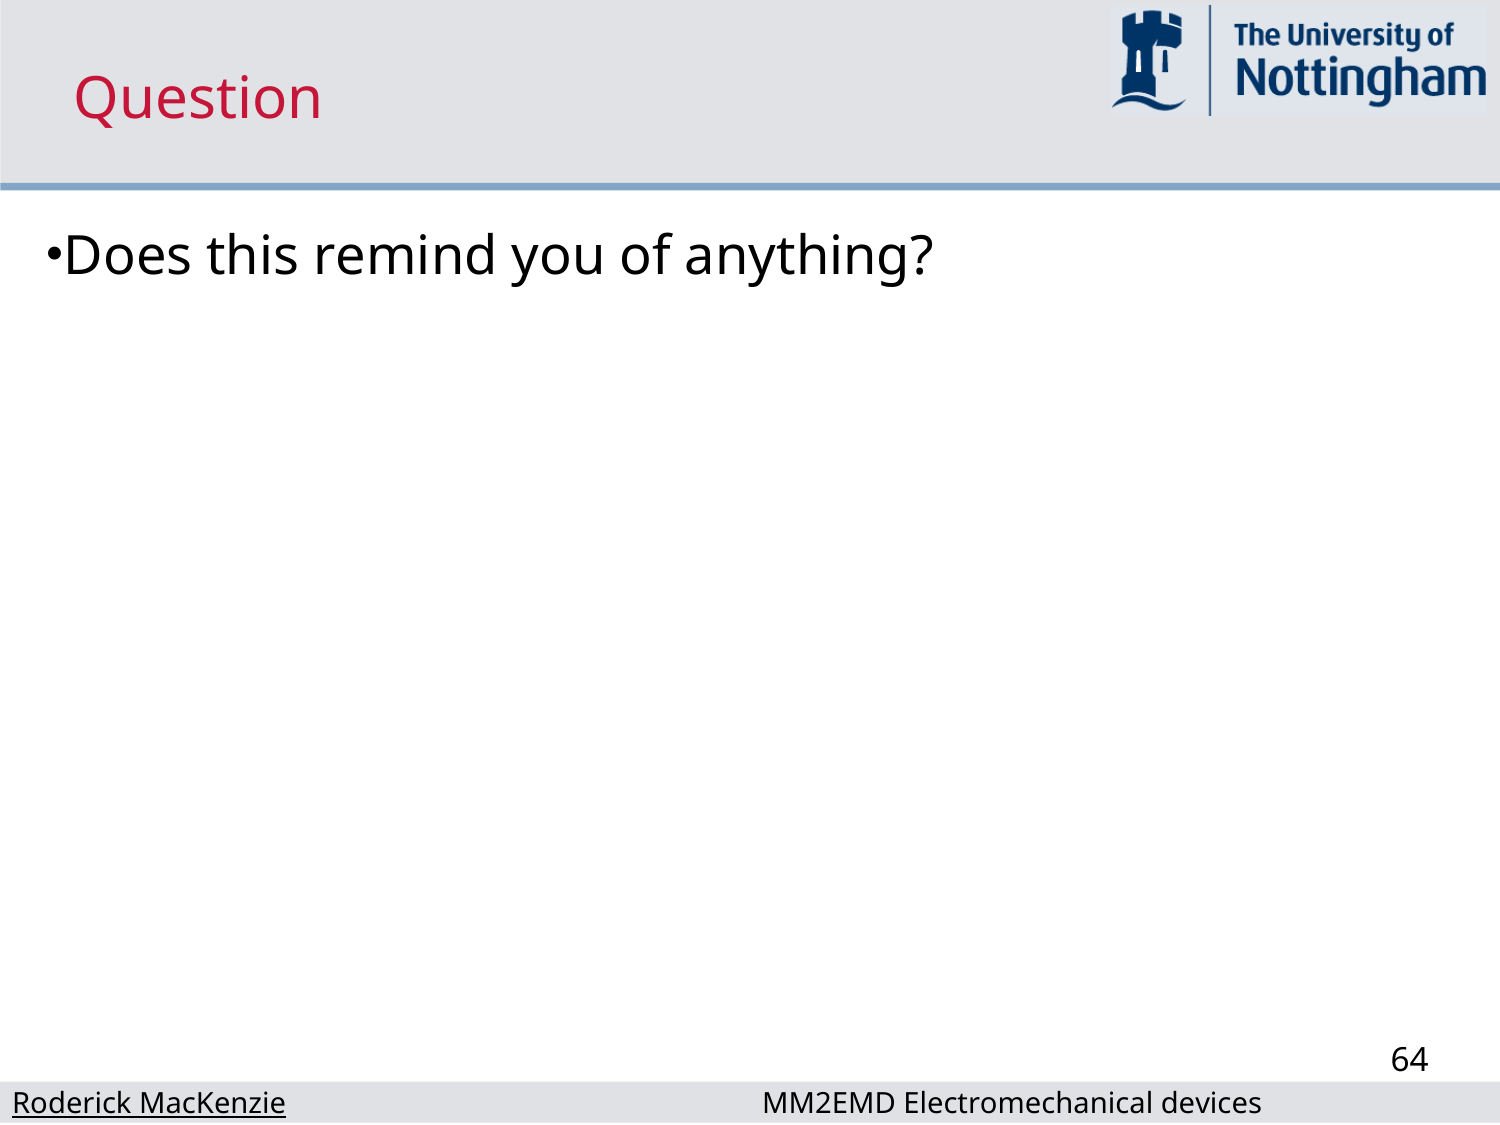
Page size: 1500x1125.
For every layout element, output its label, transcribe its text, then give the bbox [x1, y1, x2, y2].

text_box Does this remind you of anything? [30, 213, 1500, 409]
title Question [59, 20, 1137, 172]
picture [1111, 4, 1487, 116]
text_box <number> [1375, 1030, 1500, 1101]
